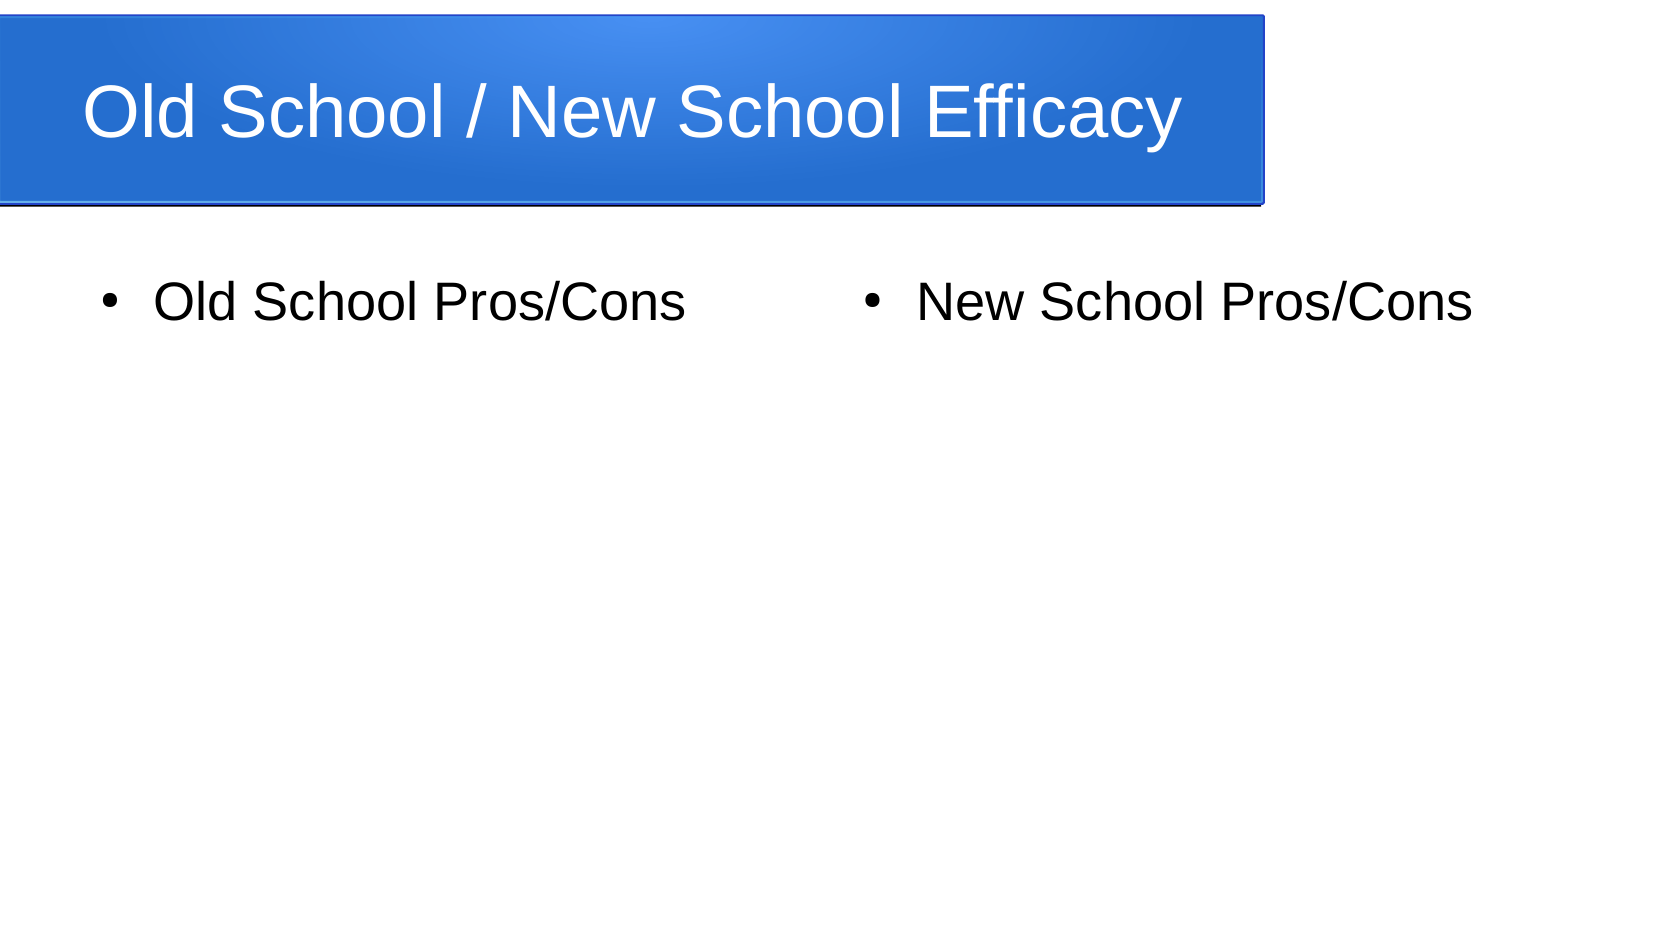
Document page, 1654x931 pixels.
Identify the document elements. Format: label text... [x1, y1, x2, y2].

list New School Pros/Cons [845, 271, 1572, 758]
list Old School Pros/Cons [82, 271, 809, 758]
title Old School / New School Efficacy [82, 35, 1235, 189]
